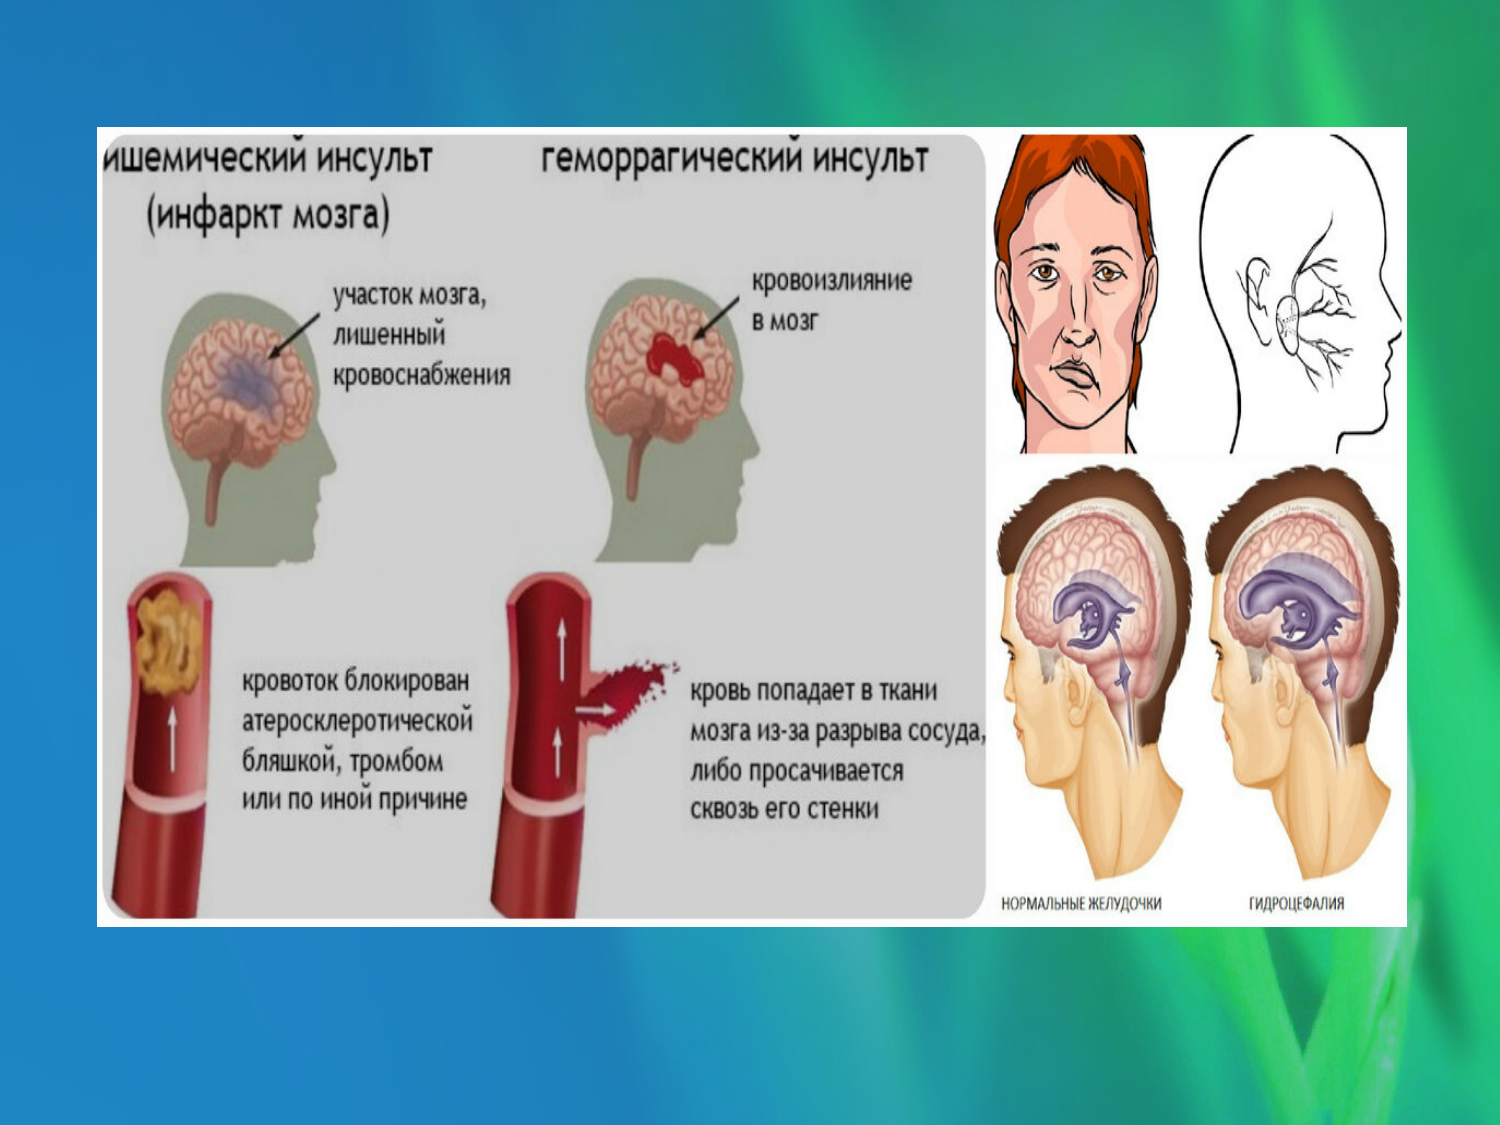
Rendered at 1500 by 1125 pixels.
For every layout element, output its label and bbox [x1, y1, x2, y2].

picture [97, 127, 1407, 927]
